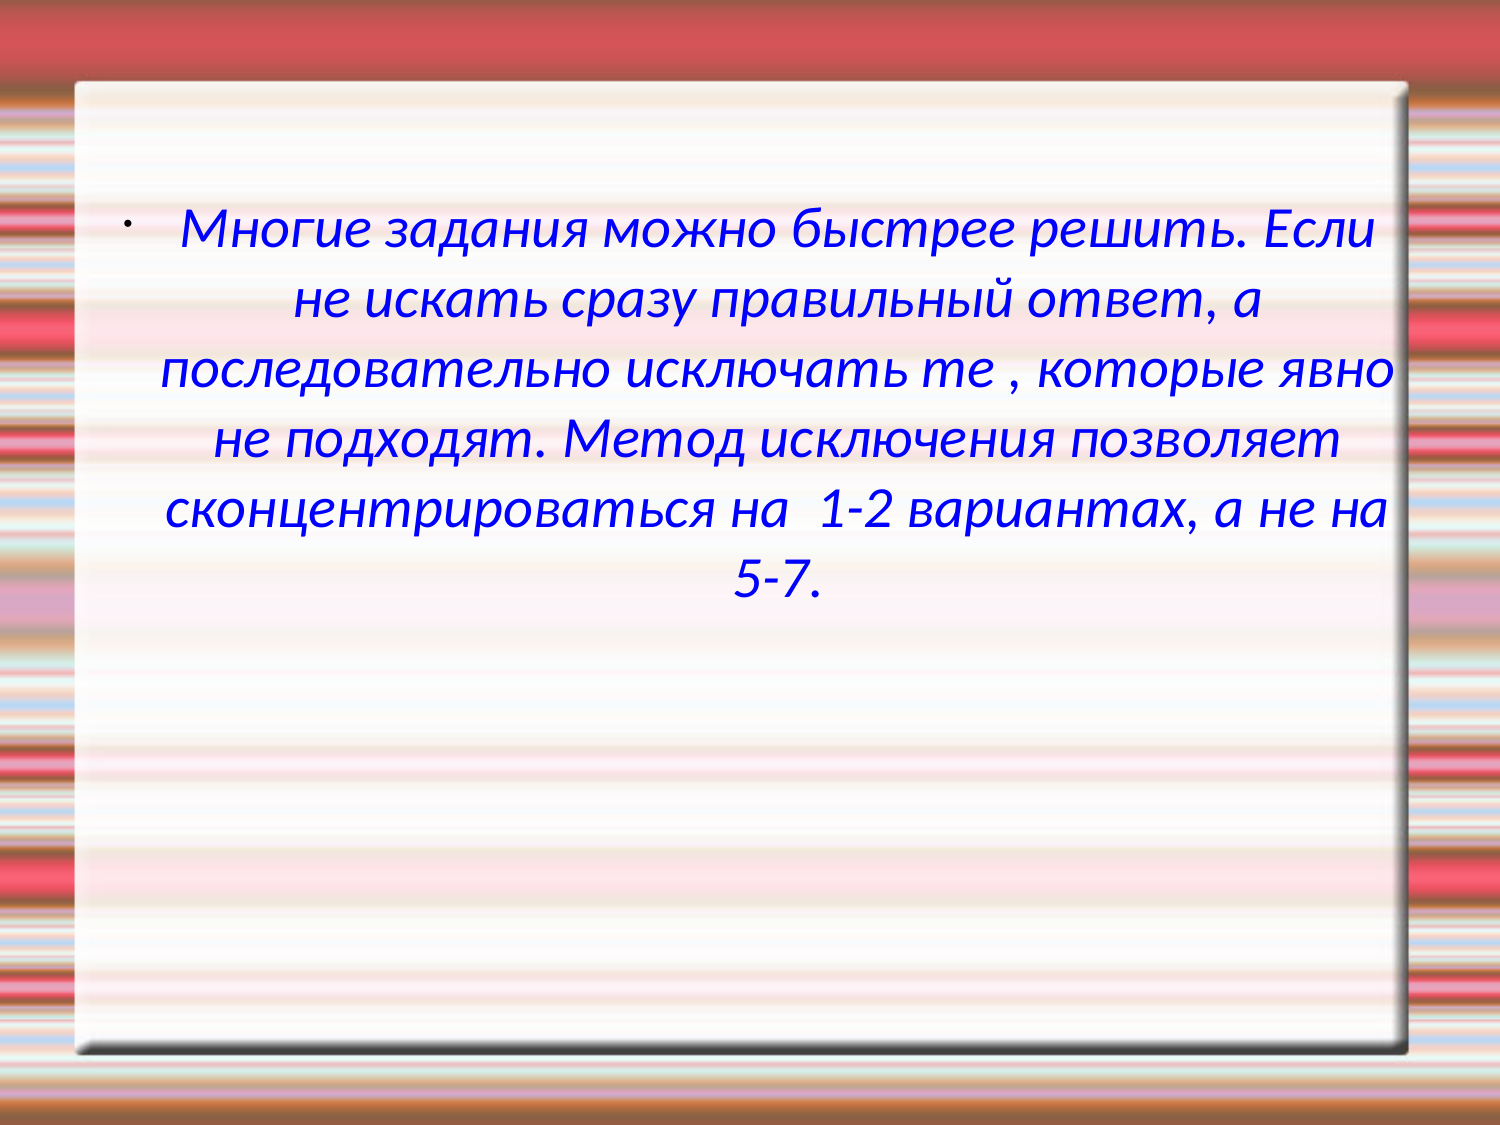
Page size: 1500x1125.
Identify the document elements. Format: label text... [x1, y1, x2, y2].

list Многие задания можно быстрее решить. Если не искать сразу правильный ответ, а последовательно исключать те , которые явно не подходят. Метод исключения позволяет сконцентрироваться на 1-2 вариантах, а не на 5-7. [75, 82, 1425, 797]
picture [0, 0, 1500, 1125]
